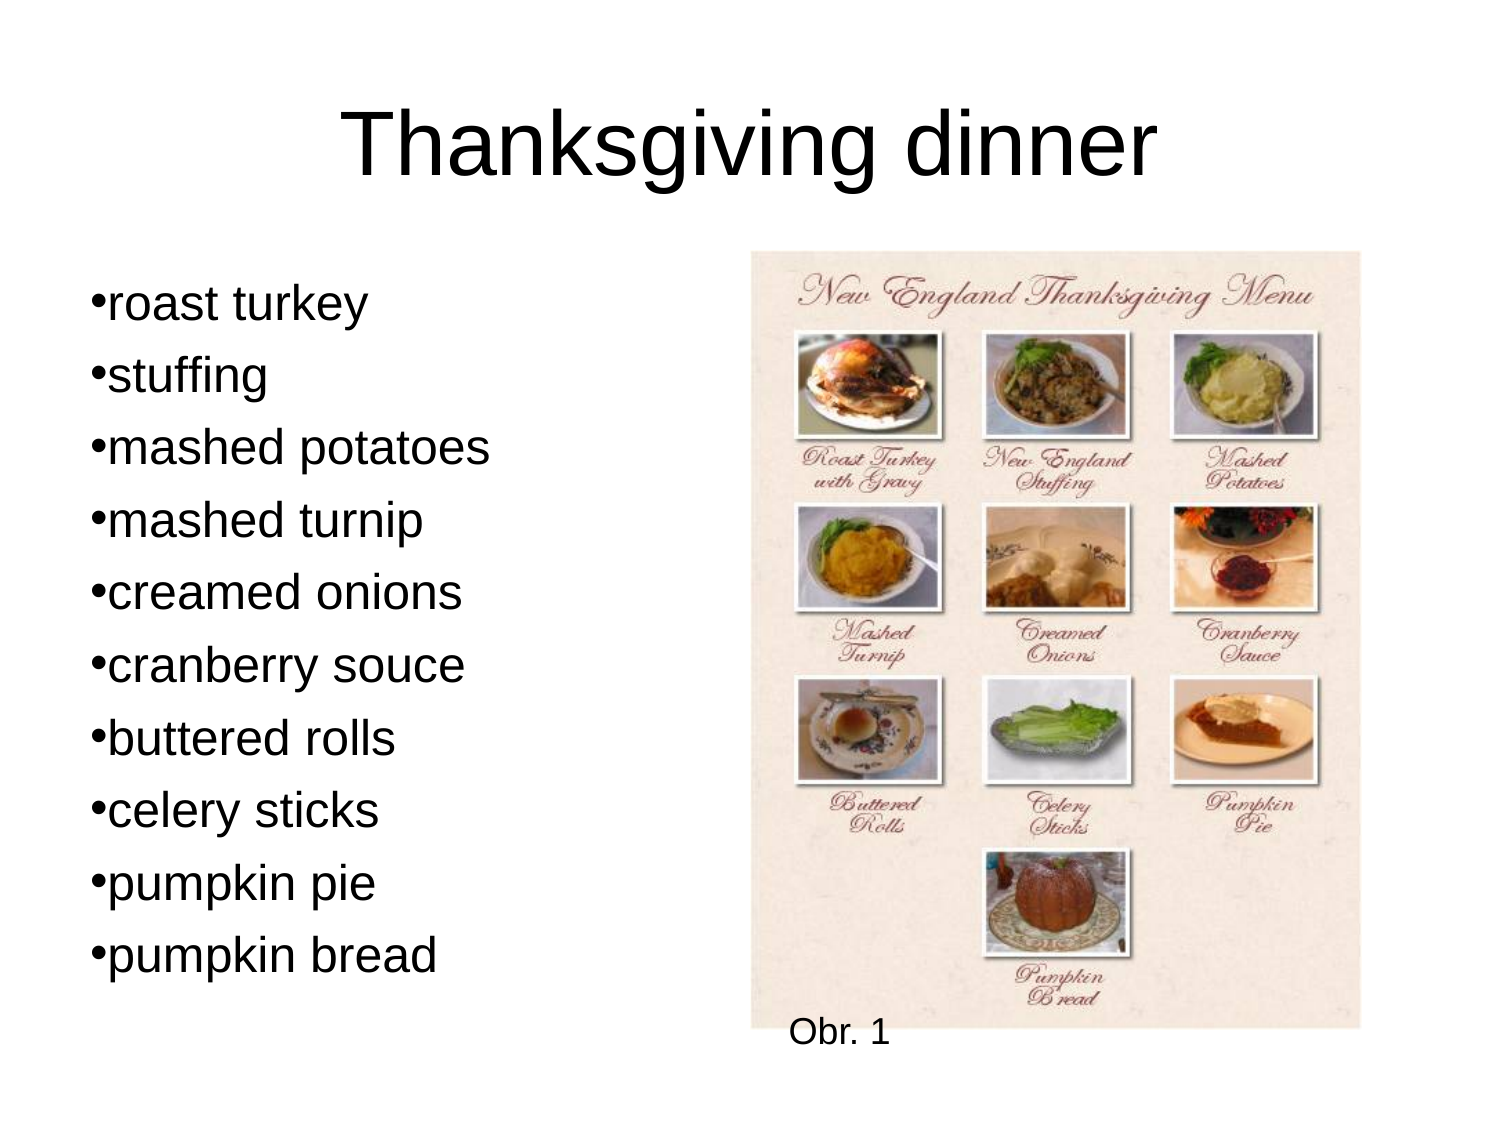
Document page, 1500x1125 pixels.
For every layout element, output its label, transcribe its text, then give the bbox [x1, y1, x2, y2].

title Thanksgiving dinner [0, 45, 1500, 233]
text_box Obr. 1 [773, 999, 1010, 1060]
list roast turkey stuffing mashed potatoes mashed turnip creamed onions cranberry souce buttered rolls celery sticks pumpkin pie pumpkin bread [75, 262, 738, 1125]
text_box [750, 250, 1362, 1030]
